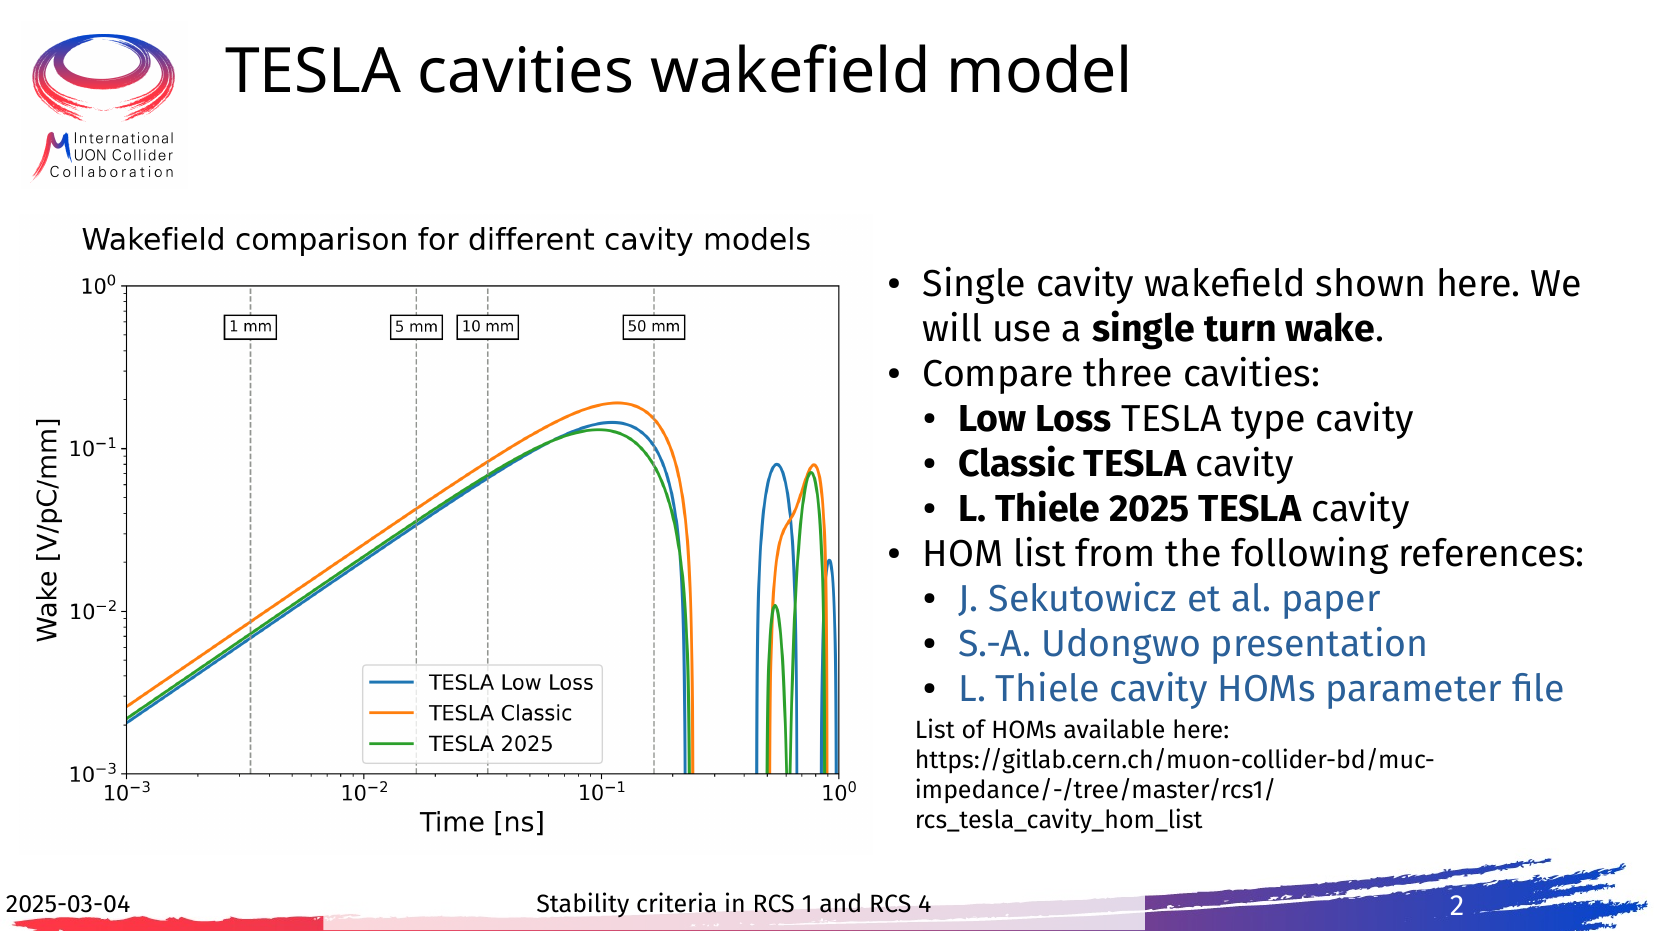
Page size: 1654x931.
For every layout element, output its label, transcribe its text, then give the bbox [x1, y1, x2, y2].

text_box List of HOMs available here: https://gitlab.cern.ch/muon-collider-bd/muc-impedance/-/tree/master/rcs1/rcs_tesla_cavity_hom_list [900, 707, 1453, 844]
picture [0, 214, 1654, 931]
text_box Single cavity wakefield shown here. We will use a single turn wake. Compare three cavities: Low Loss TESLA type cavity Classic TESLA cavity L. Thiele 2025 TESLA cavity HOM list from the following references: J. Sekutowicz et al. paper S.-A. Udongwo presentation L. Thiele cavity HOMs parameter file [873, 254, 1636, 720]
picture [21, 21, 188, 189]
title TESLA cavities wakefield model [225, 25, 1571, 188]
